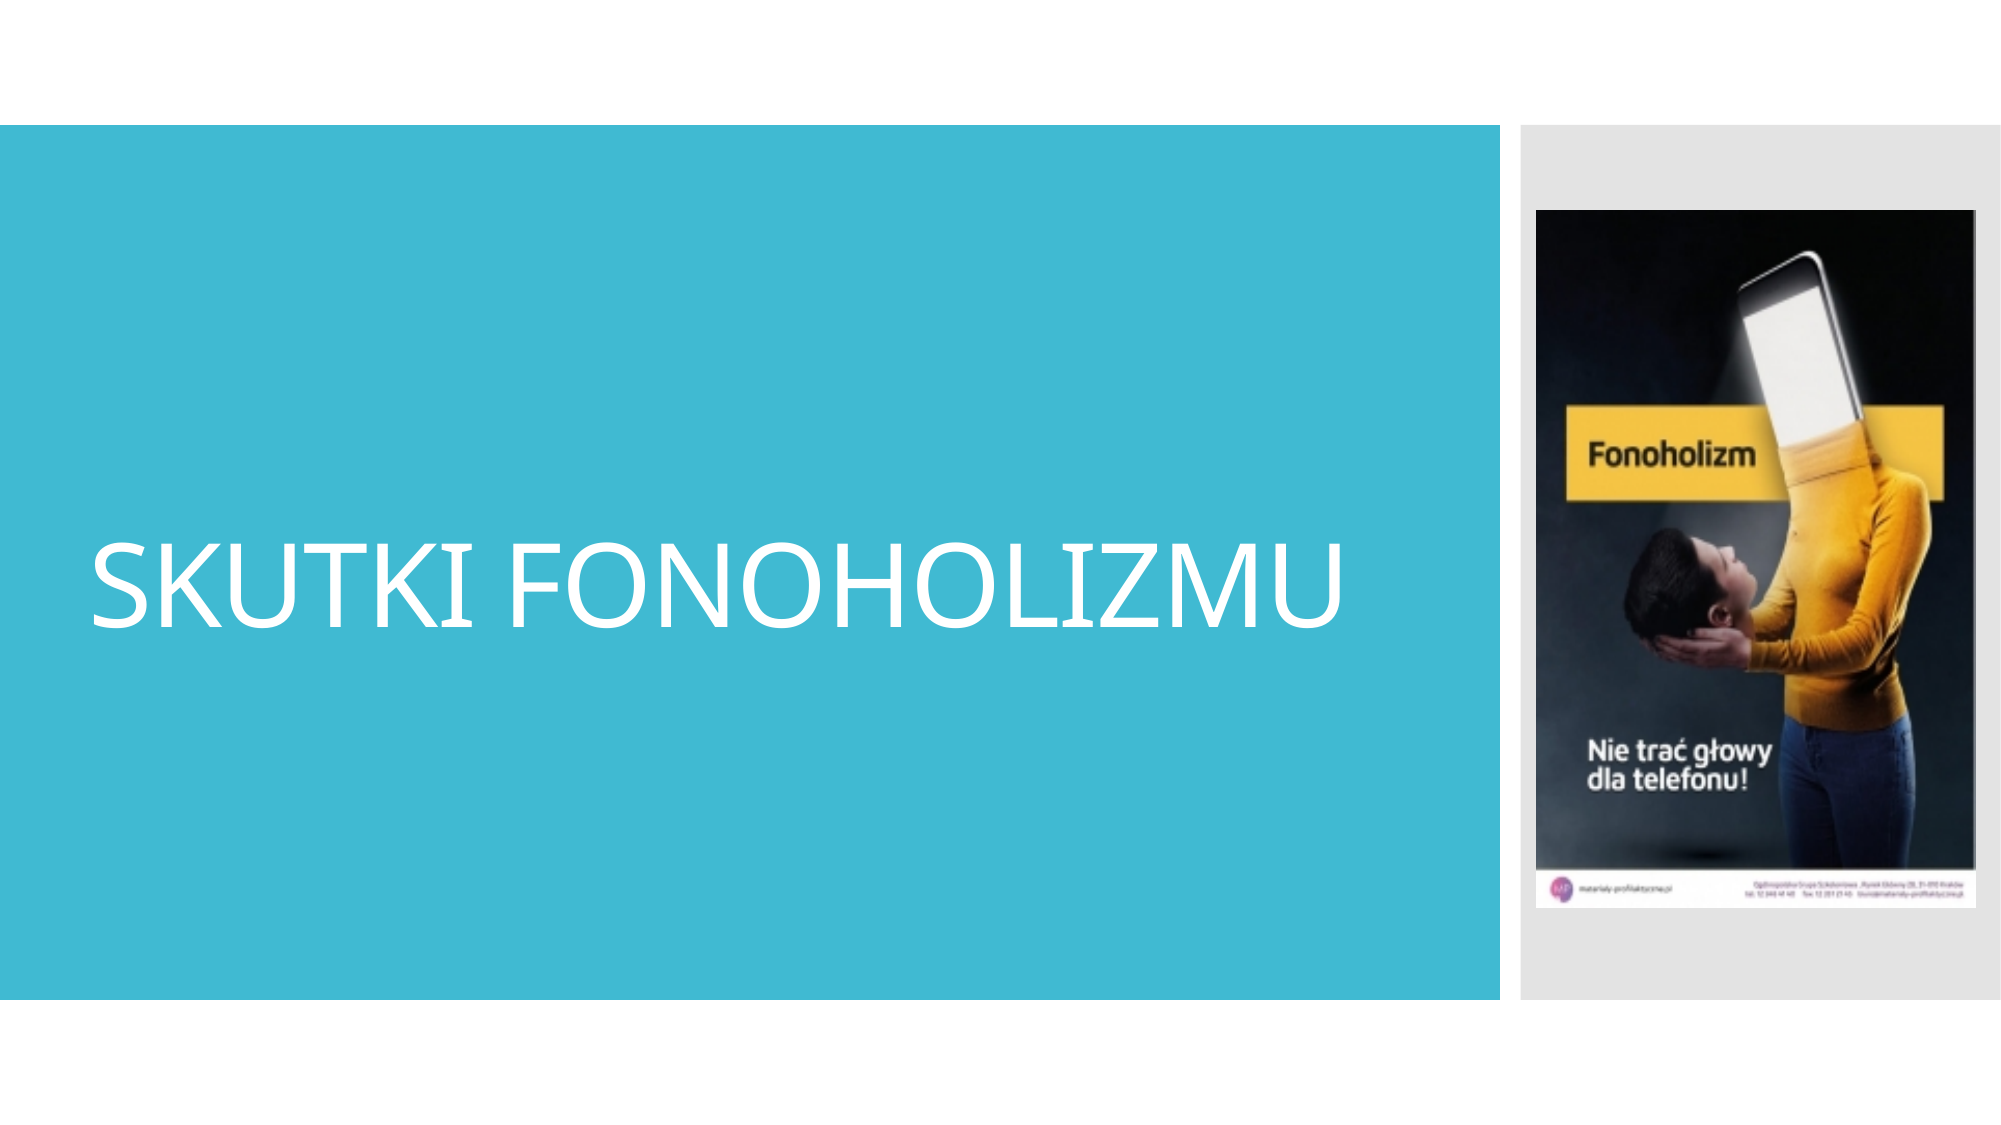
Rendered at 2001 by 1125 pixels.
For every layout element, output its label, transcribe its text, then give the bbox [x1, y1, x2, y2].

title SKUTKI FONOHOLIZMU [73, 405, 1430, 661]
picture [1536, 210, 1976, 908]
